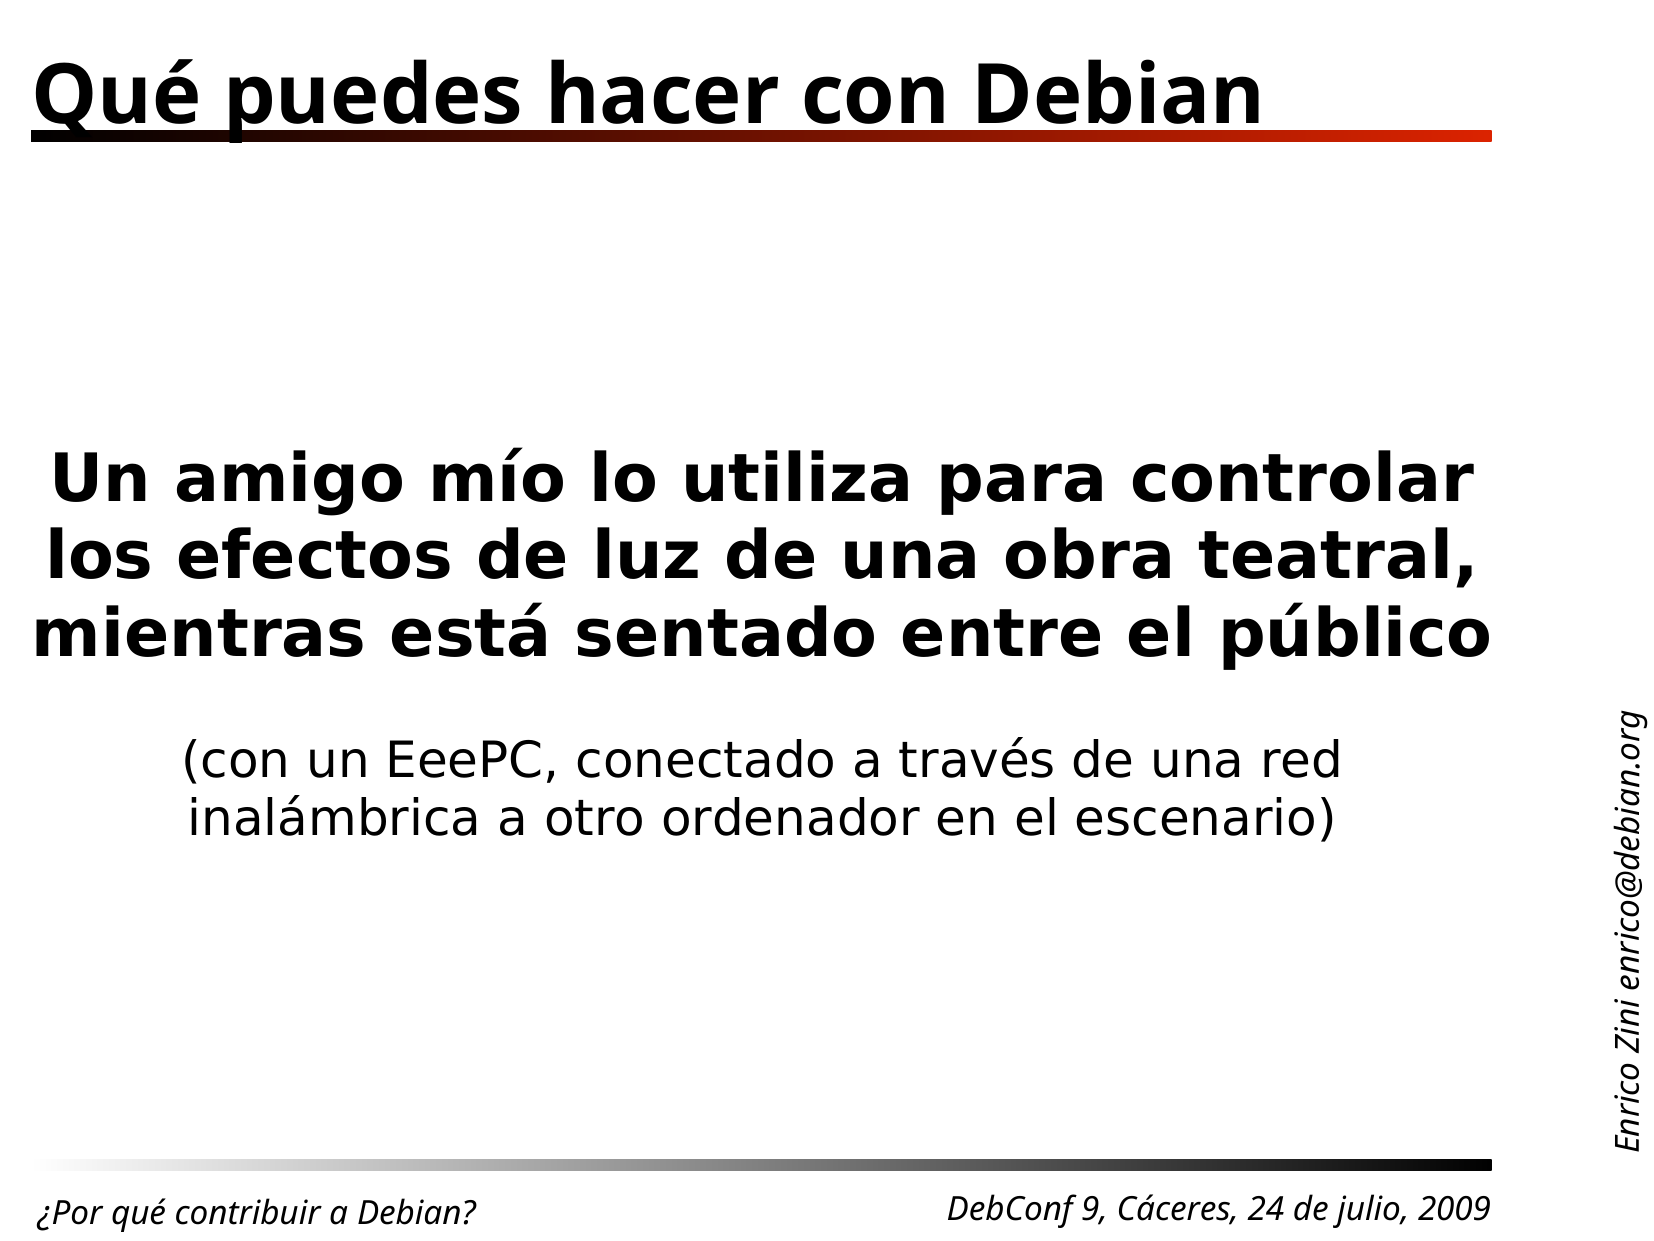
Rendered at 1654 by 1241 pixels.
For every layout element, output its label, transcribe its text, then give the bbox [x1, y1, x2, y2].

text_box Qué puedes hacer con Debian [31, 34, 1438, 168]
text_box Un amigo mío lo utiliza para controlar los efectos de luz de una obra teatral, mientras está sentado entre el público (con un EeePC, conectado a través de una red inalámbrica a otro ordenador en el escenario) [30, 439, 1495, 848]
